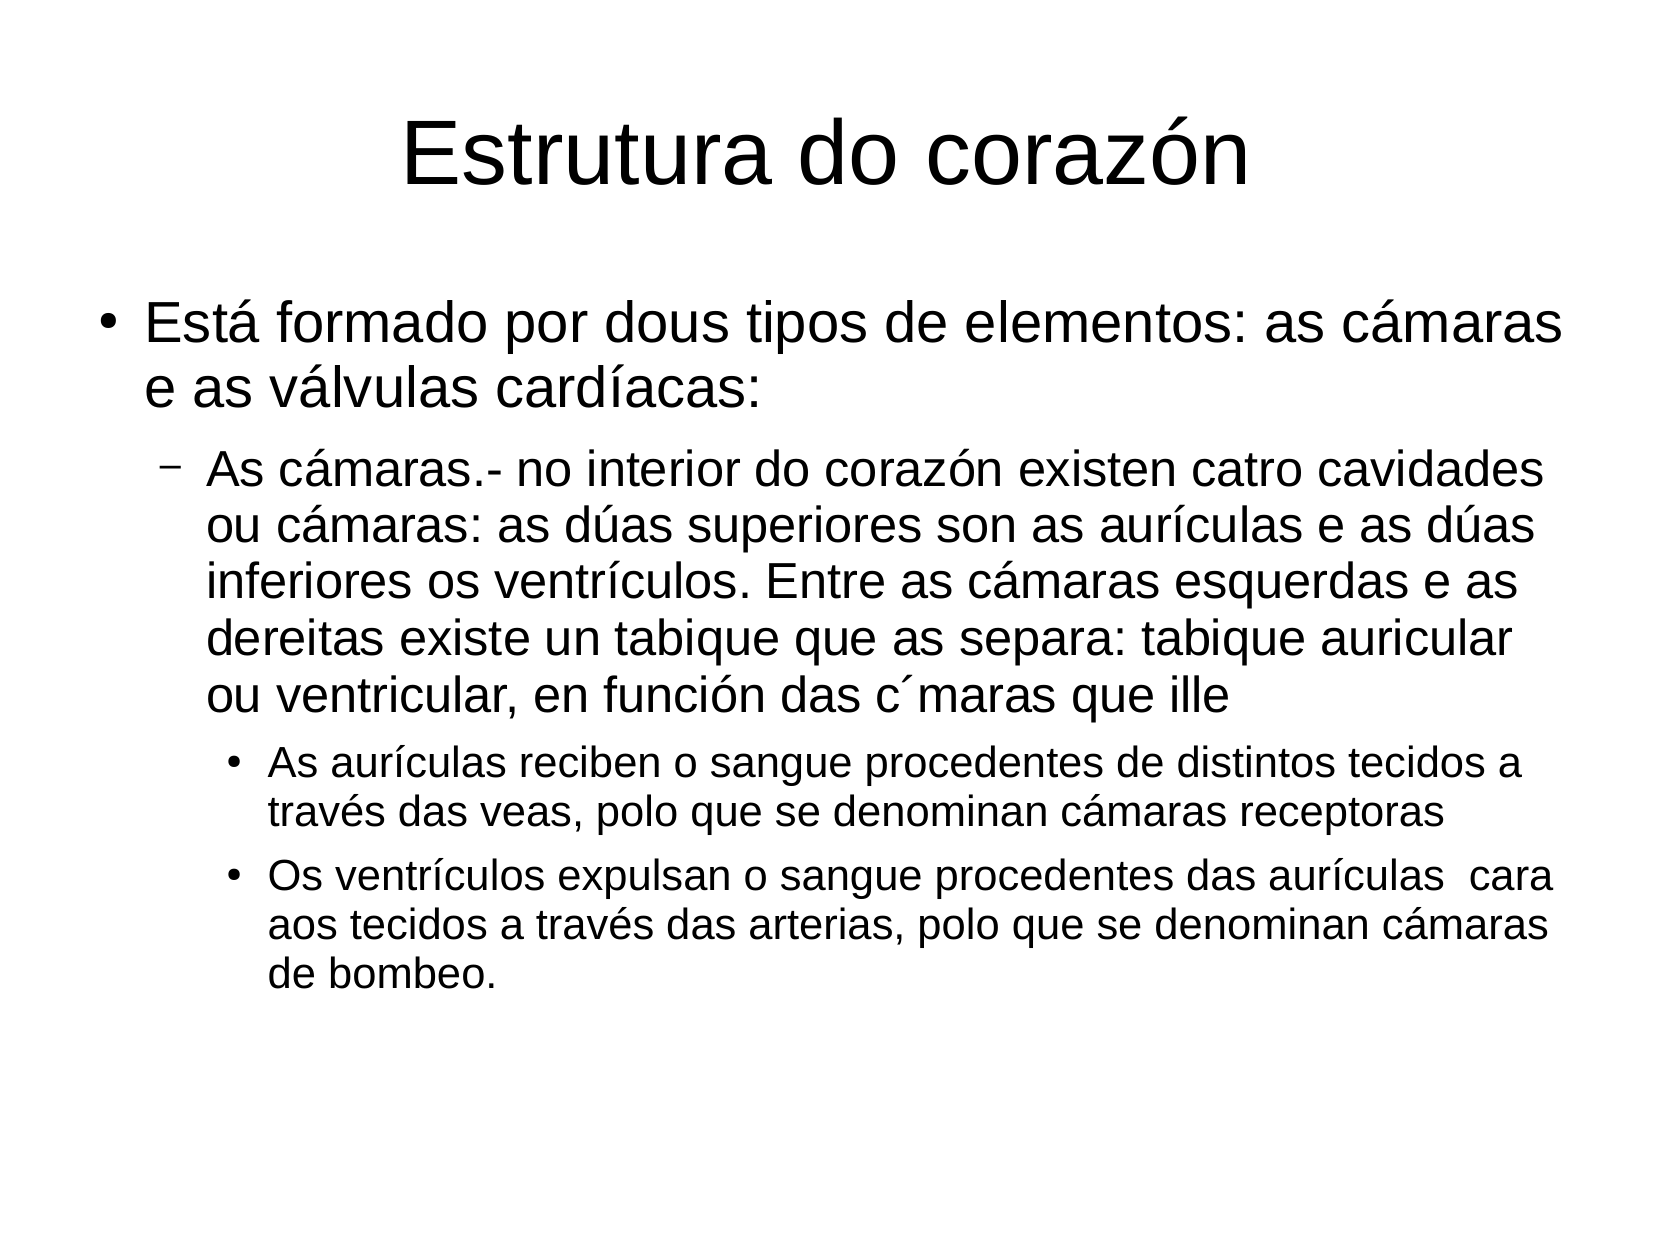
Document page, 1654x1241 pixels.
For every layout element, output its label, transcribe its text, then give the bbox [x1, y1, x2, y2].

list Está formado por dous tipos de elementos: as cámaras e as válvulas cardíacas: As cámaras.- no interior do corazón existen catro cavidades ou cámaras: as dúas superiores son as aurículas e as dúas inferiores os ventrículos. Entre as cámaras esquerdas e as dereitas existe un tabique que as separa: tabique auricular ou ventricular, en función das c´maras que ille As aurículas reciben o sangue procedentes de distintos tecidos a través das veas, polo que se denominan cámaras receptoras Os ventrículos expulsan o sangue procedentes das aurículas cara aos tecidos a través das arterias, polo que se denominan cámaras de bombeo. [82, 290, 1571, 1010]
title Estrutura do corazón [82, 49, 1571, 257]
